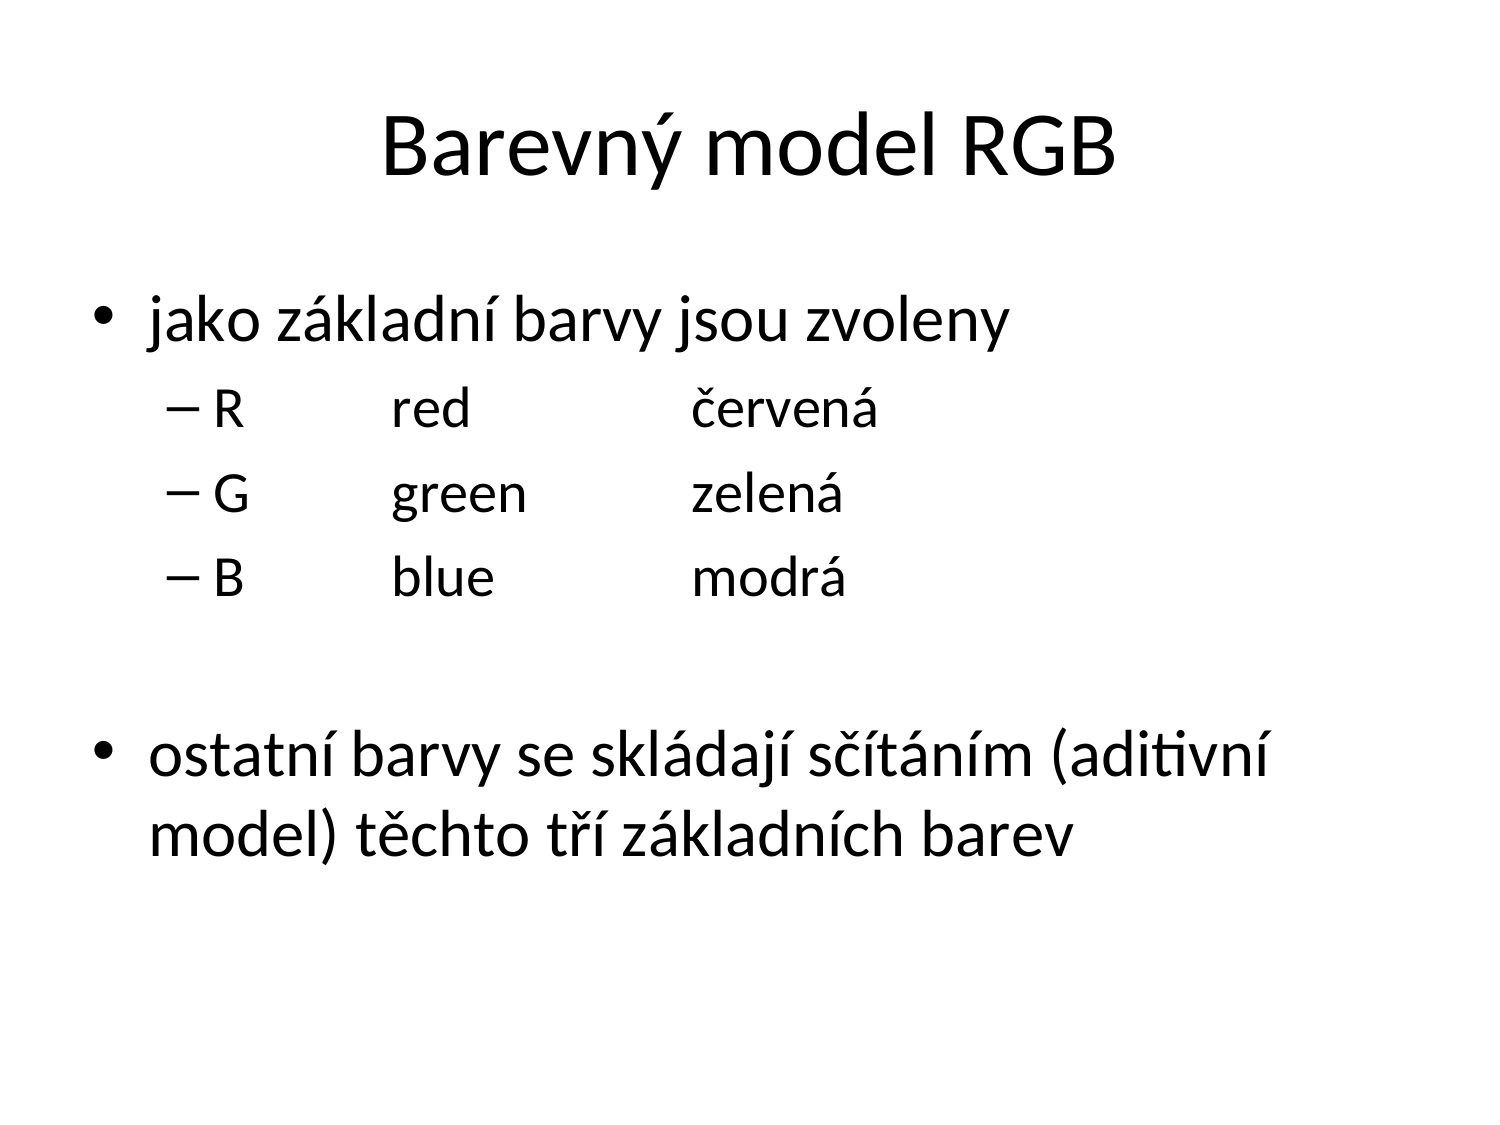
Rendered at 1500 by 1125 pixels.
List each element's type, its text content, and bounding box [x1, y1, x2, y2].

list jako základní barvy jsou zvoleny R red červená G green zelená B blue modrá ostatní barvy se skládají sčítáním (aditivní model) těchto tří základních barev [76, 267, 1427, 1010]
title Barevný model RGB [75, 45, 1426, 233]
